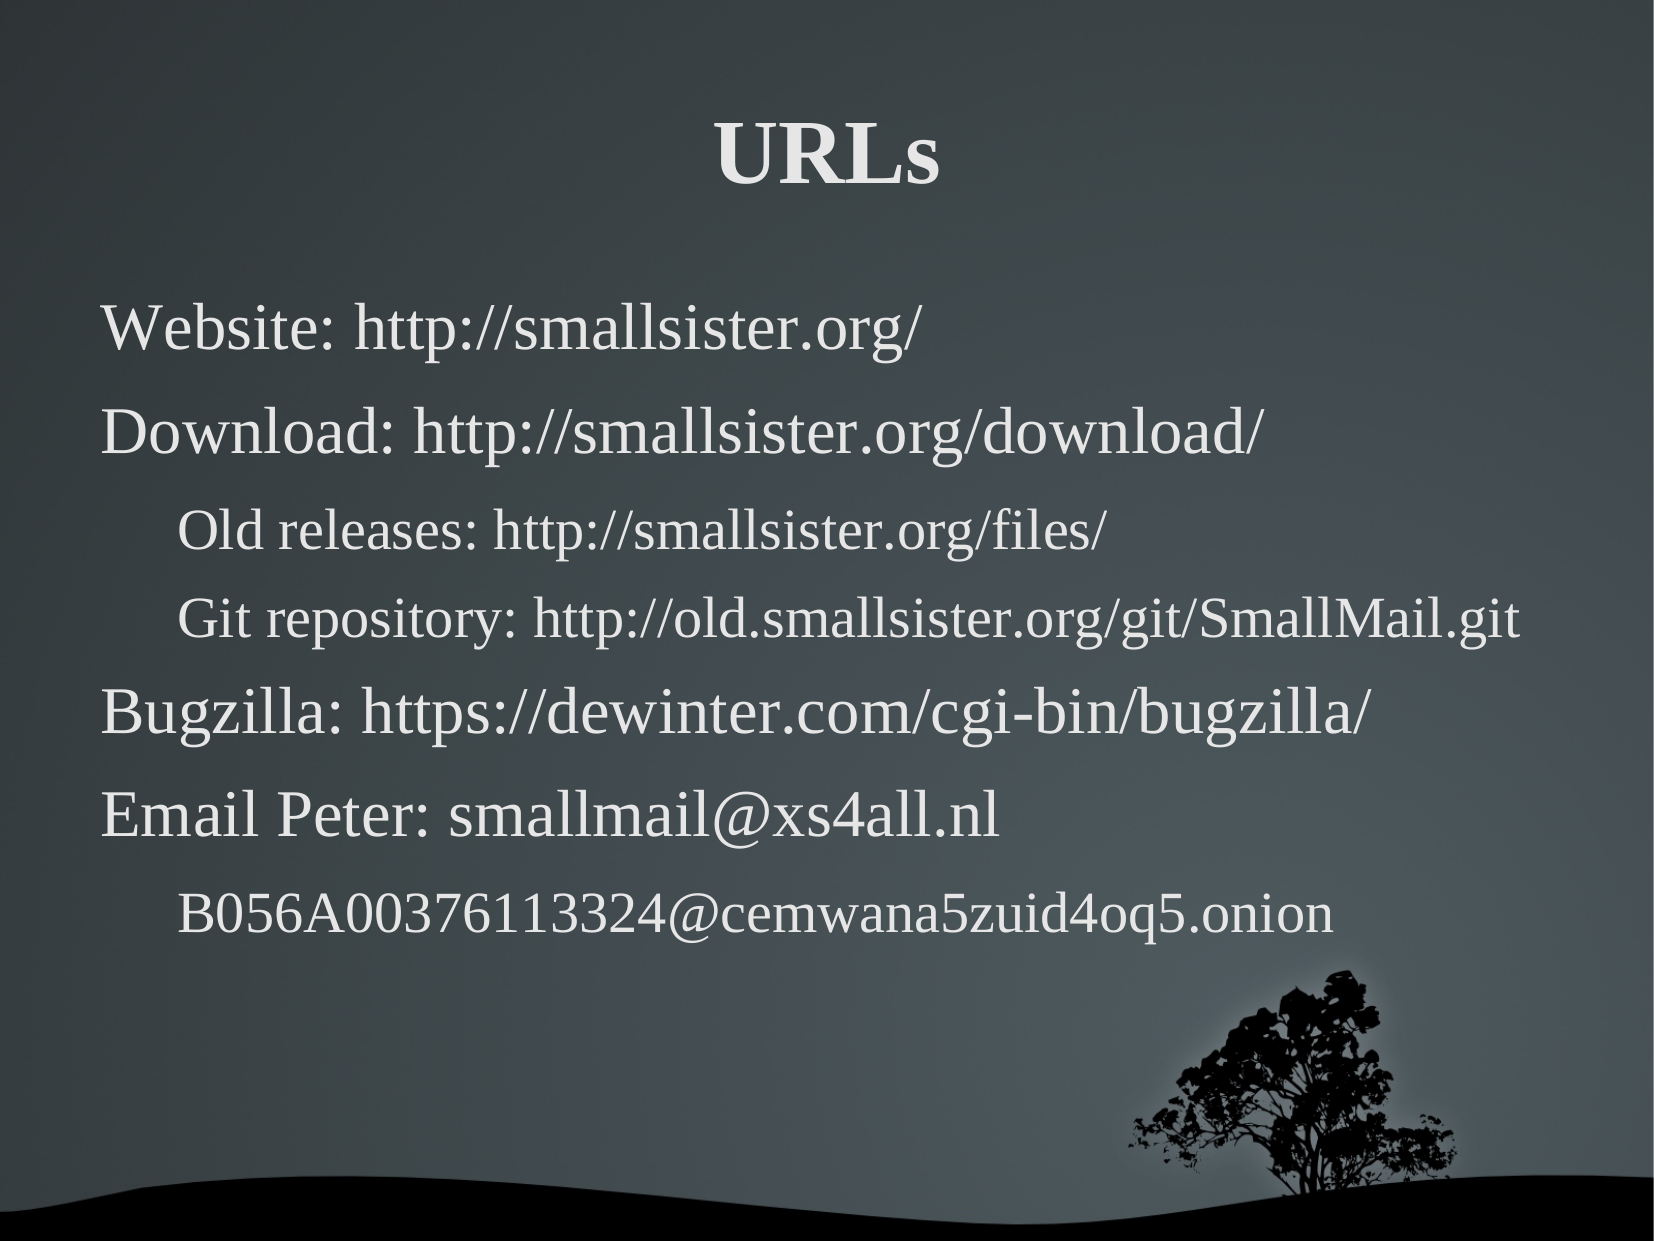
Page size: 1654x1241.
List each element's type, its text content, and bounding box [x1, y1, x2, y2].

title URLs [82, 56, 1571, 250]
list Website: http://smallsister.org/ Download: http://smallsister.org/download/ Old releases: http://smallsister.org/files/ Git repository: http://old.smallsister.org/git/SmallMail.git Bugzilla: https://dewinter.com/cgi-bin/bugzilla/ Email Peter: smallmail@xs4all.nl B056A00376113324@cemwana5zuid4oq5.onion [82, 290, 1571, 1094]
picture [0, 0, 1654, 1241]
